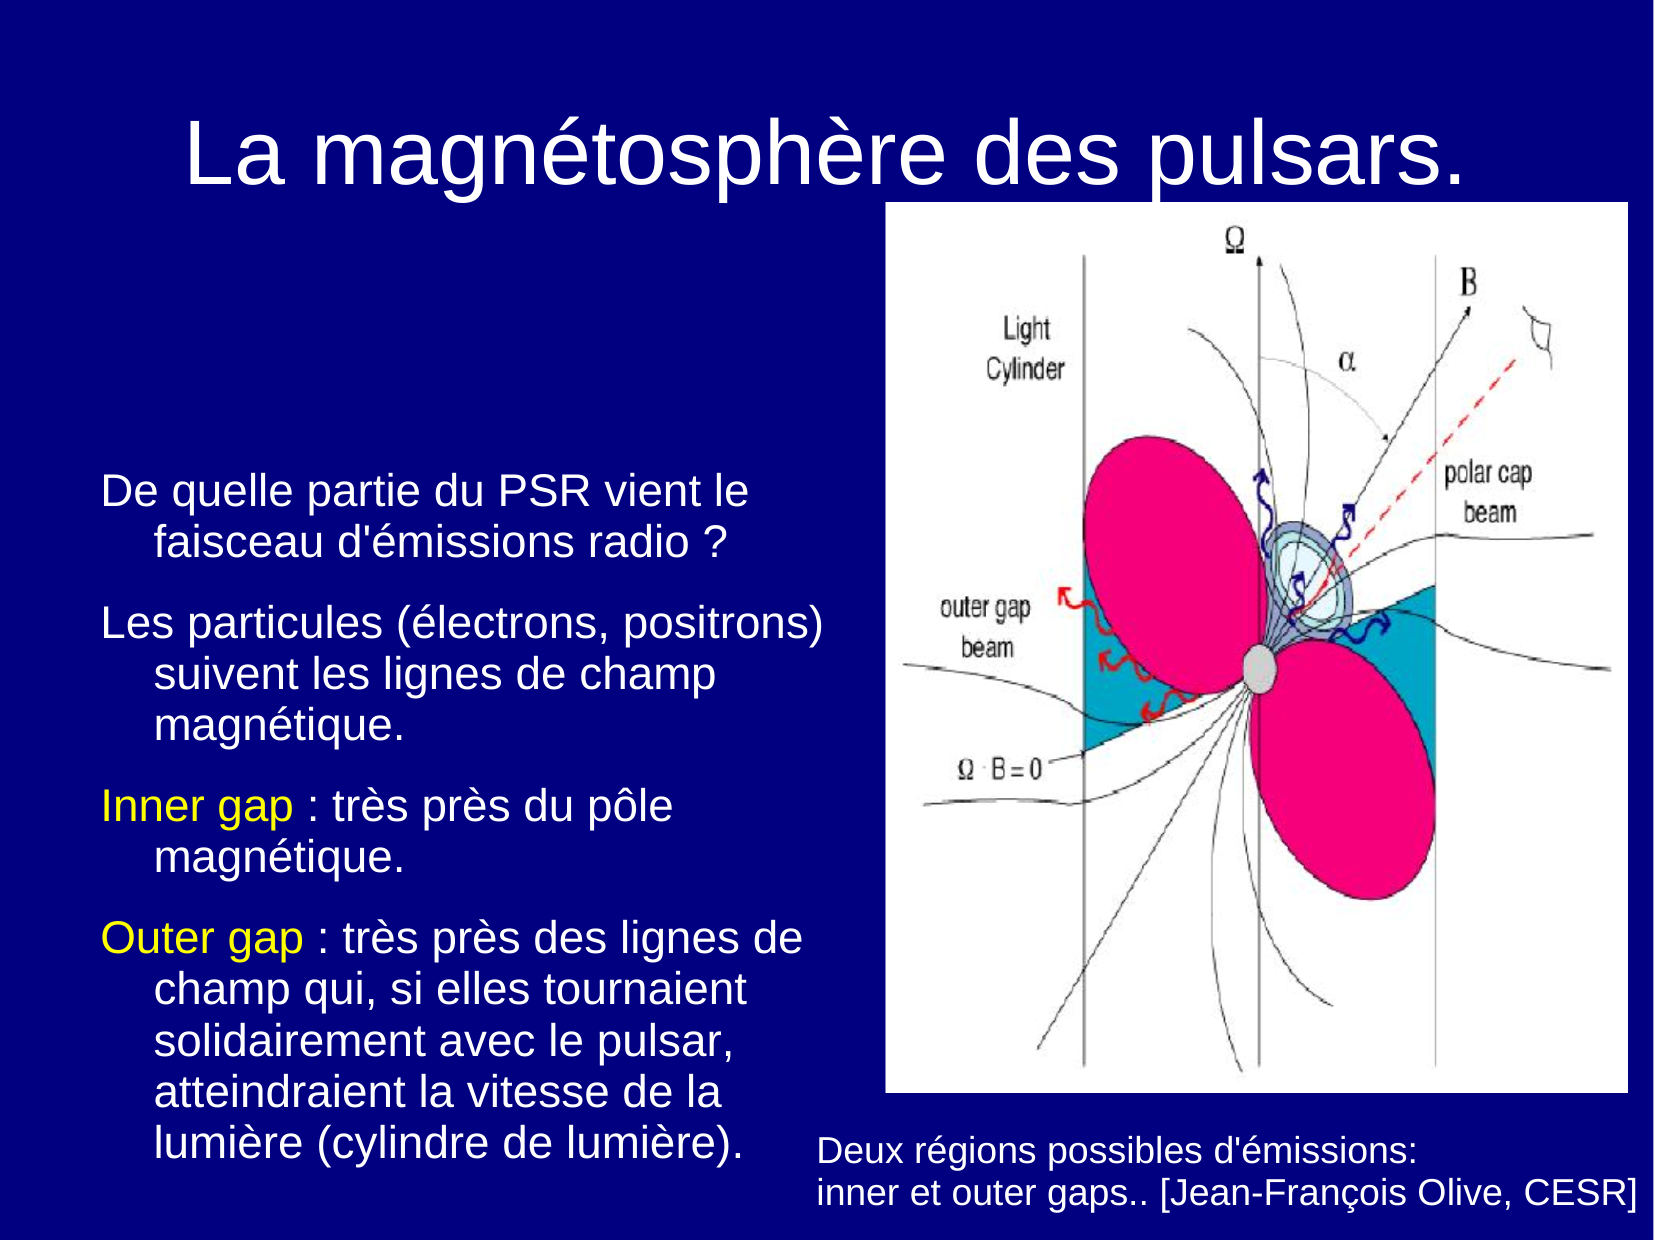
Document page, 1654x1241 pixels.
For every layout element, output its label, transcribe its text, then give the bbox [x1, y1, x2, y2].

list De quelle partie du PSR vient le faisceau d'émissions radio ? Les particules (électrons, positrons) suivent les lignes de champ magnétique. Inner gap : très près du pôle magnétique. Outer gap : très près des lignes de champ qui, si elles tournaient solidairement avec le pulsar, atteindraient la vitesse de la lumière (cylindre de lumière). [82, 383, 827, 1203]
picture [885, 201, 1628, 1093]
title La magnétosphère des pulsars. [82, 49, 1571, 257]
text_box Deux régions possibles d'émissions: inner et outer gaps.. [Jean-François Olive, CESR] [801, 1122, 1654, 1221]
